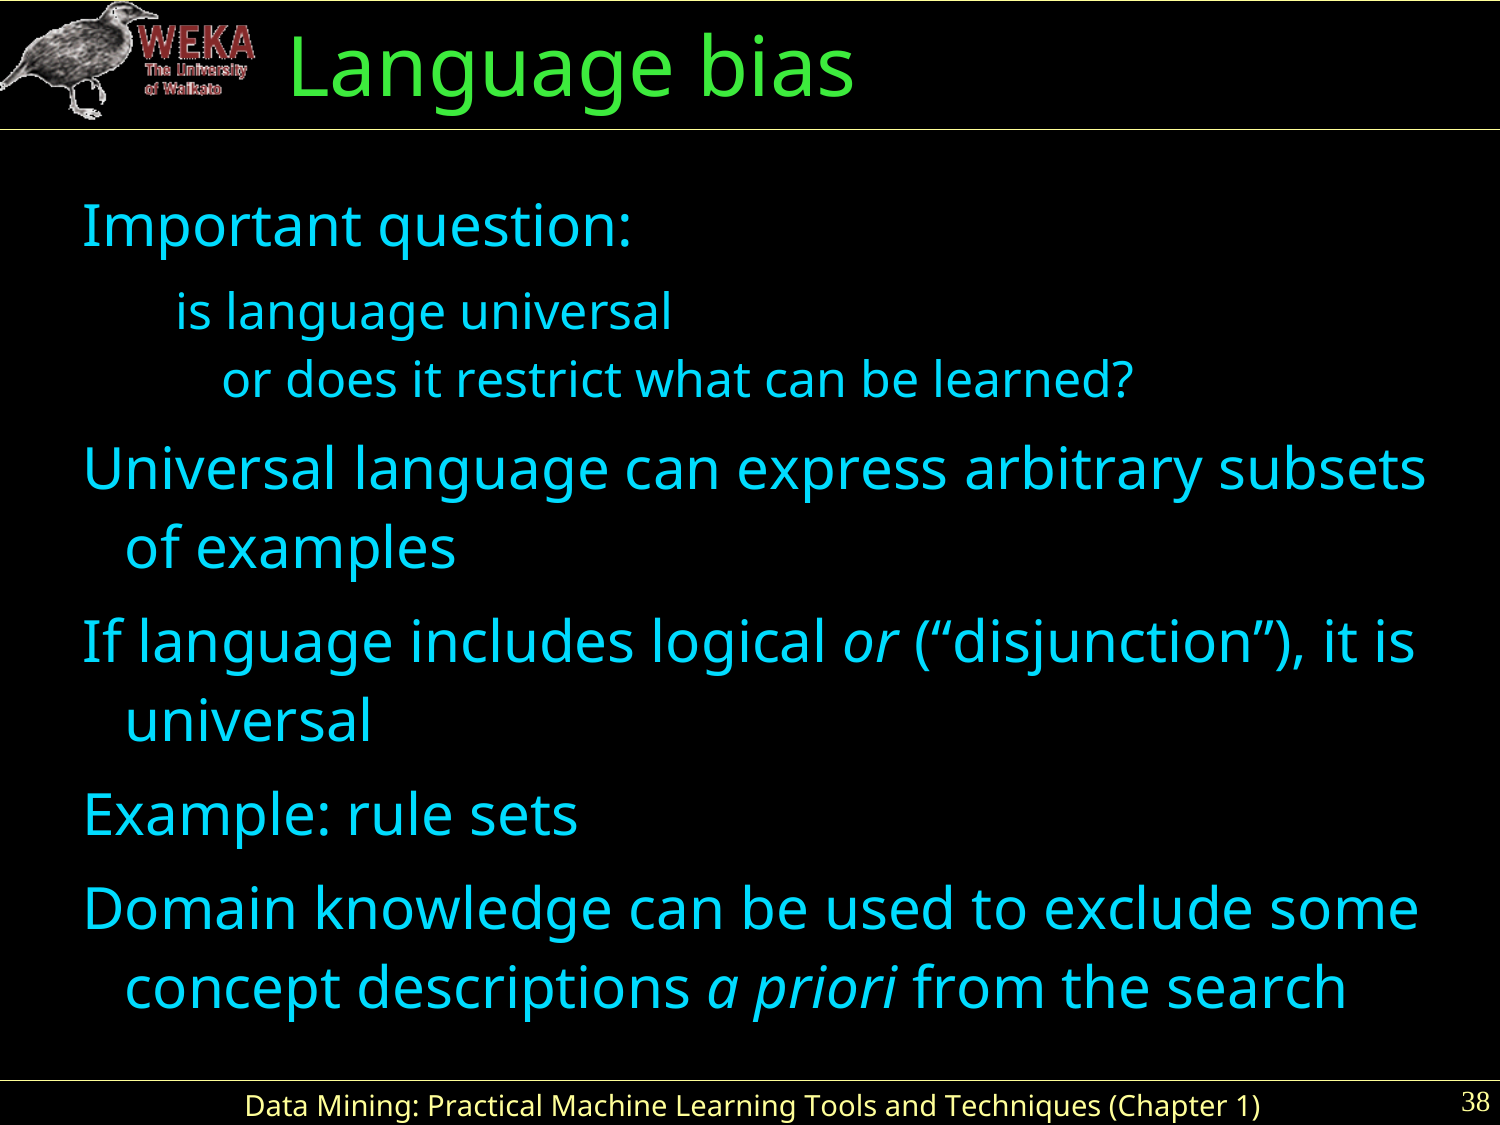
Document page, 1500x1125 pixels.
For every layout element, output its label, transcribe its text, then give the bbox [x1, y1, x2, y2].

title Language bias [295, 0, 1486, 166]
list Important question: is language universal or does it restrict what can be learned? Universal language can express arbitrary subsets of examples If language includes logical or (“disjunction”), it is universal Example: rule sets Domain knowledge can be used to exclude some concept descriptions a priori from the search [67, 177, 1477, 1108]
picture [0, 1, 266, 129]
